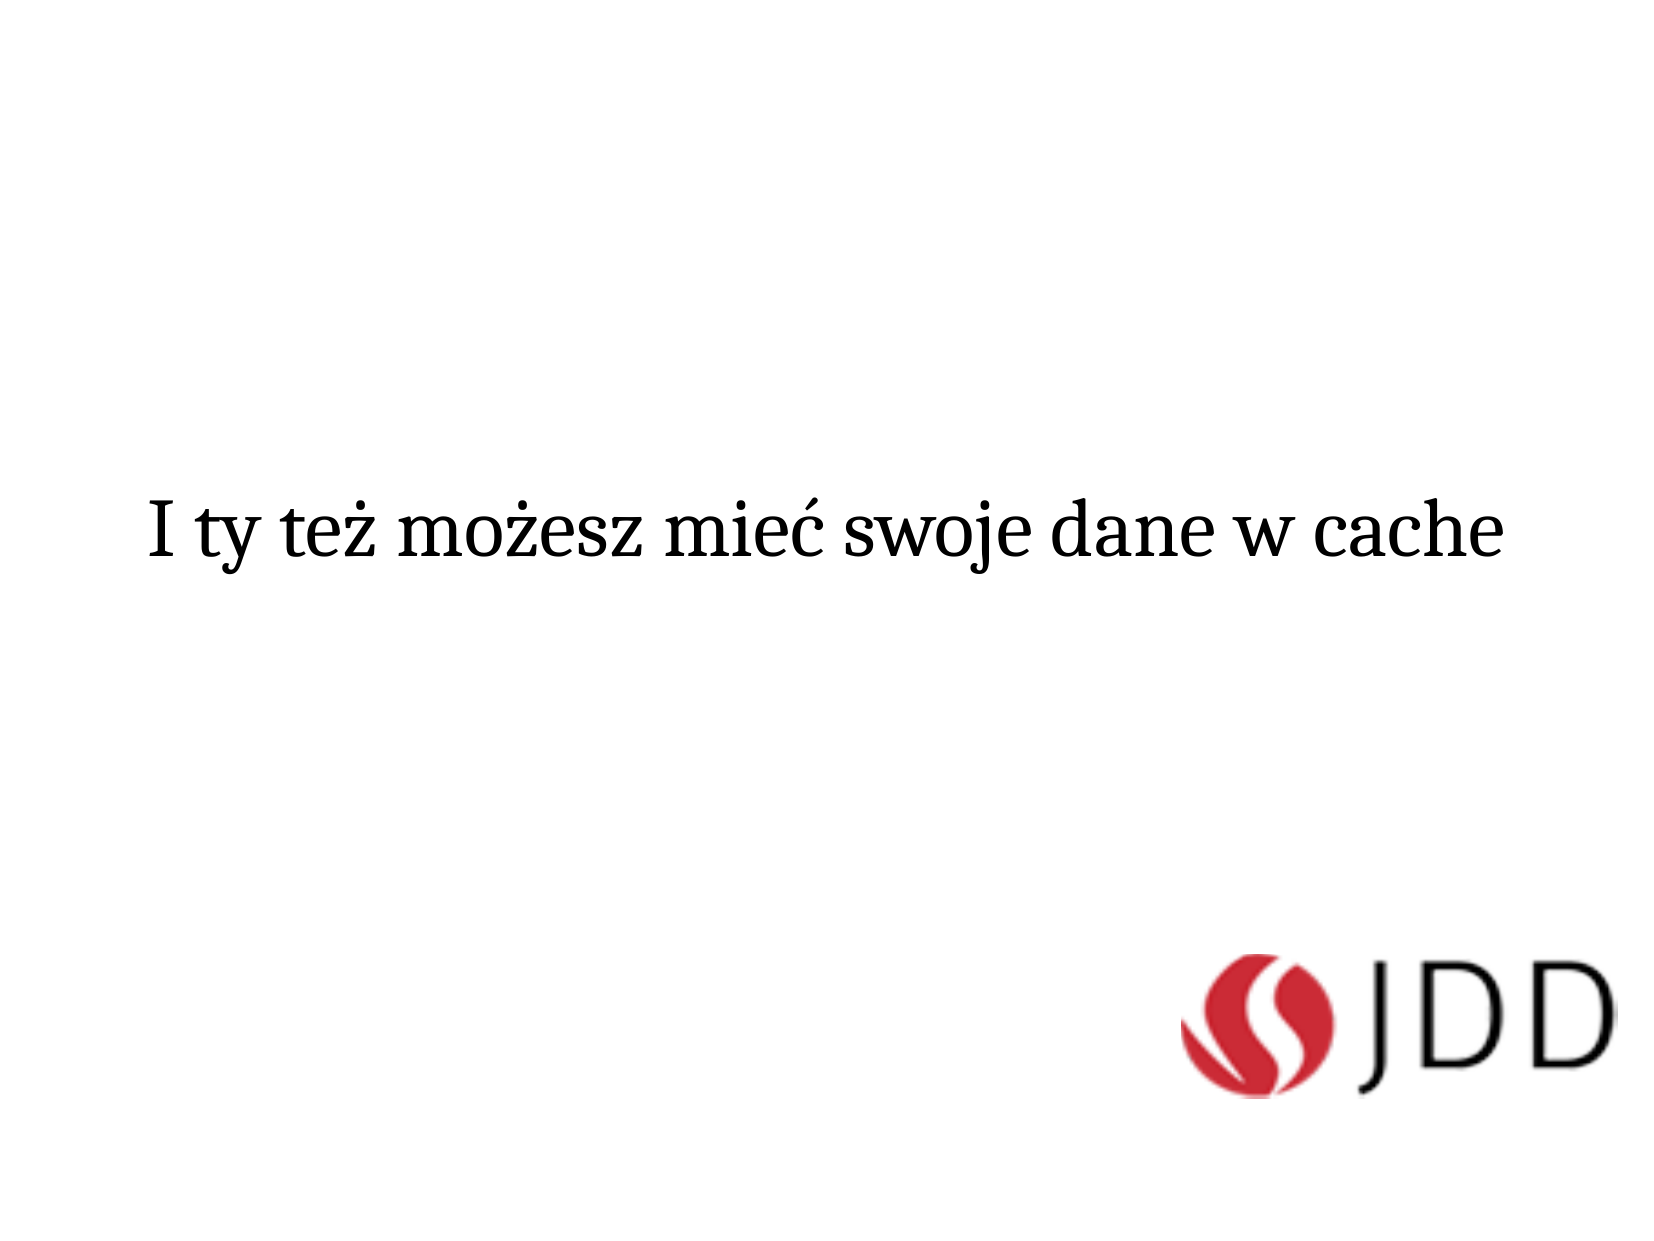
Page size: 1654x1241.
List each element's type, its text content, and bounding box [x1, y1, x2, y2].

subtitle I ty też możesz mieć swoje dane w cache [82, 49, 1571, 1010]
picture [1181, 954, 1618, 1099]
